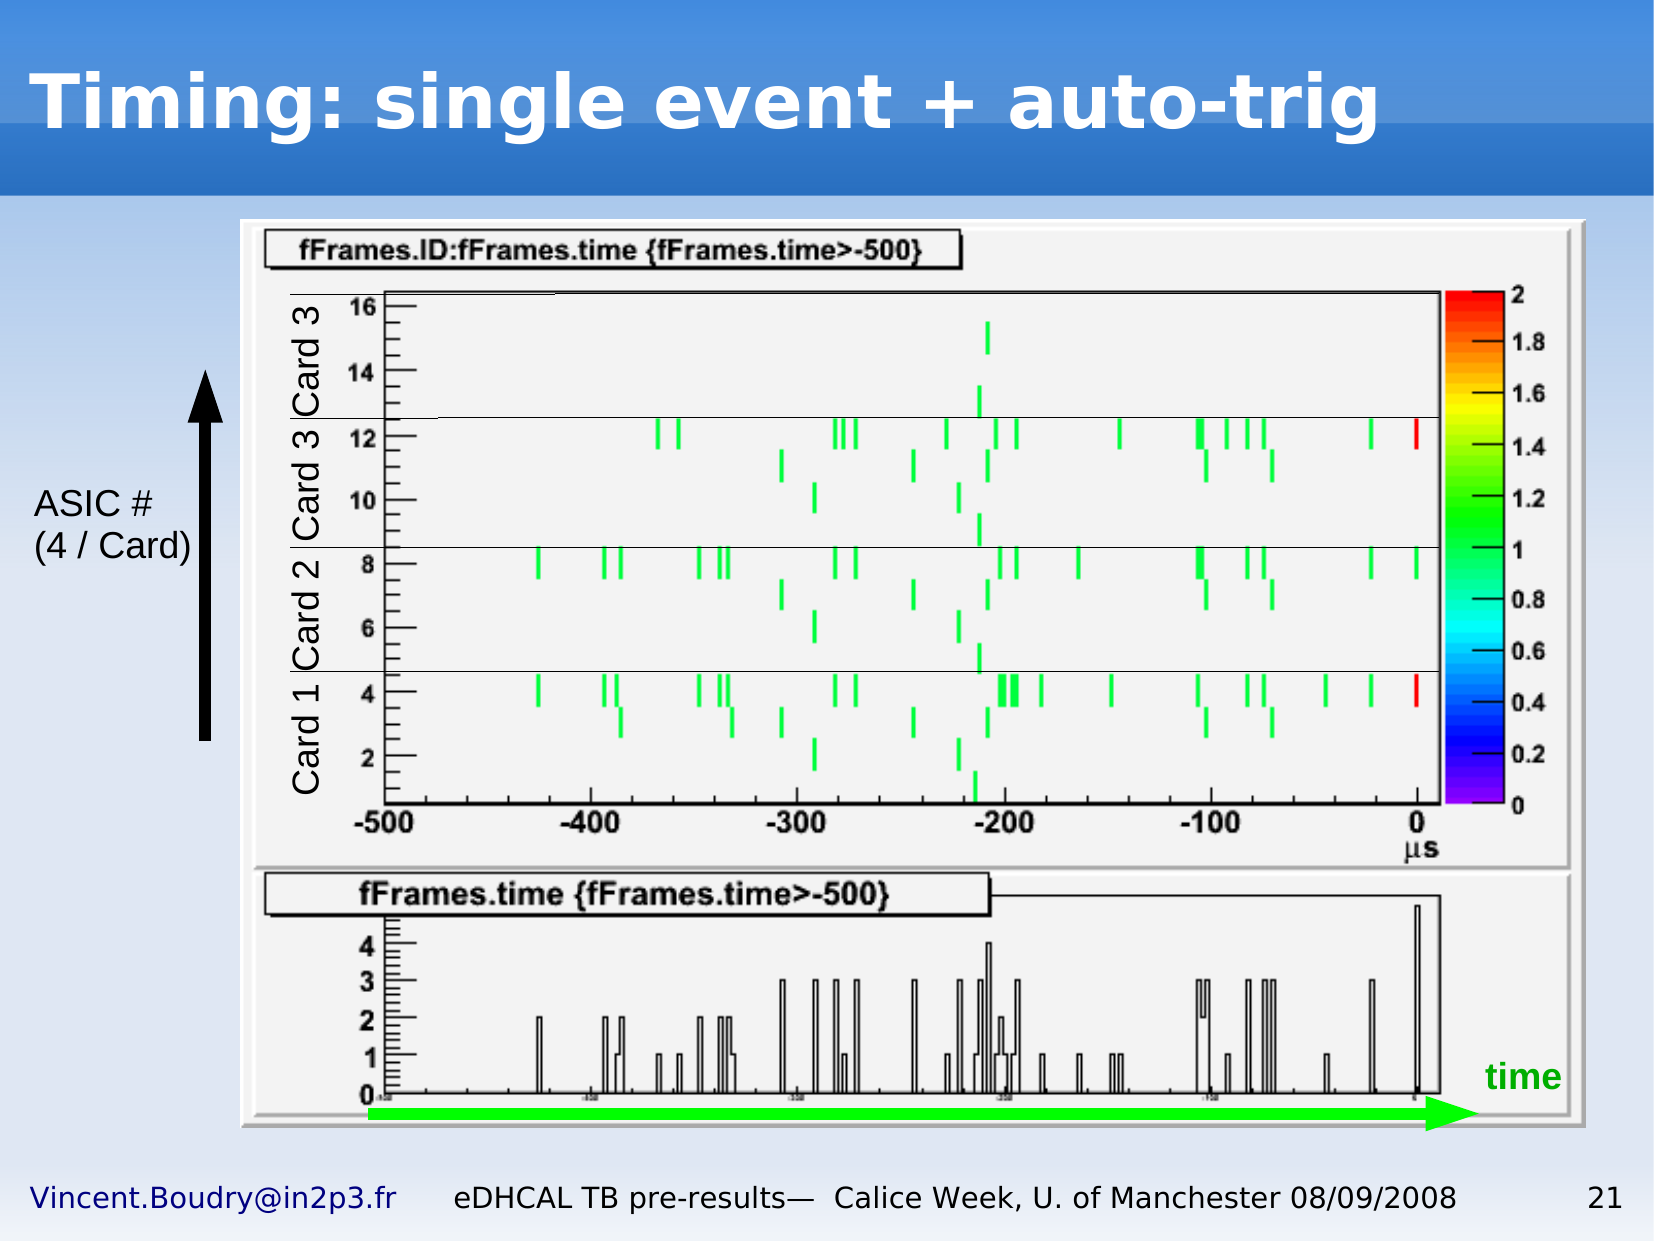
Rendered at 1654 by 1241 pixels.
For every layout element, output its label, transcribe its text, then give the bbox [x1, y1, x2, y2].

title Timing: single event + auto-trig [29, 0, 1654, 207]
text_box Card 3 [277, 290, 335, 434]
text_box Card 3 [277, 434, 335, 558]
text_box ASIC # (4 / Card) [19, 475, 207, 574]
text_box Card 1 [277, 687, 335, 811]
text_box Card 2 [277, 558, 335, 687]
picture [0, 0, 1654, 1241]
text_box time [1470, 1048, 1578, 1105]
